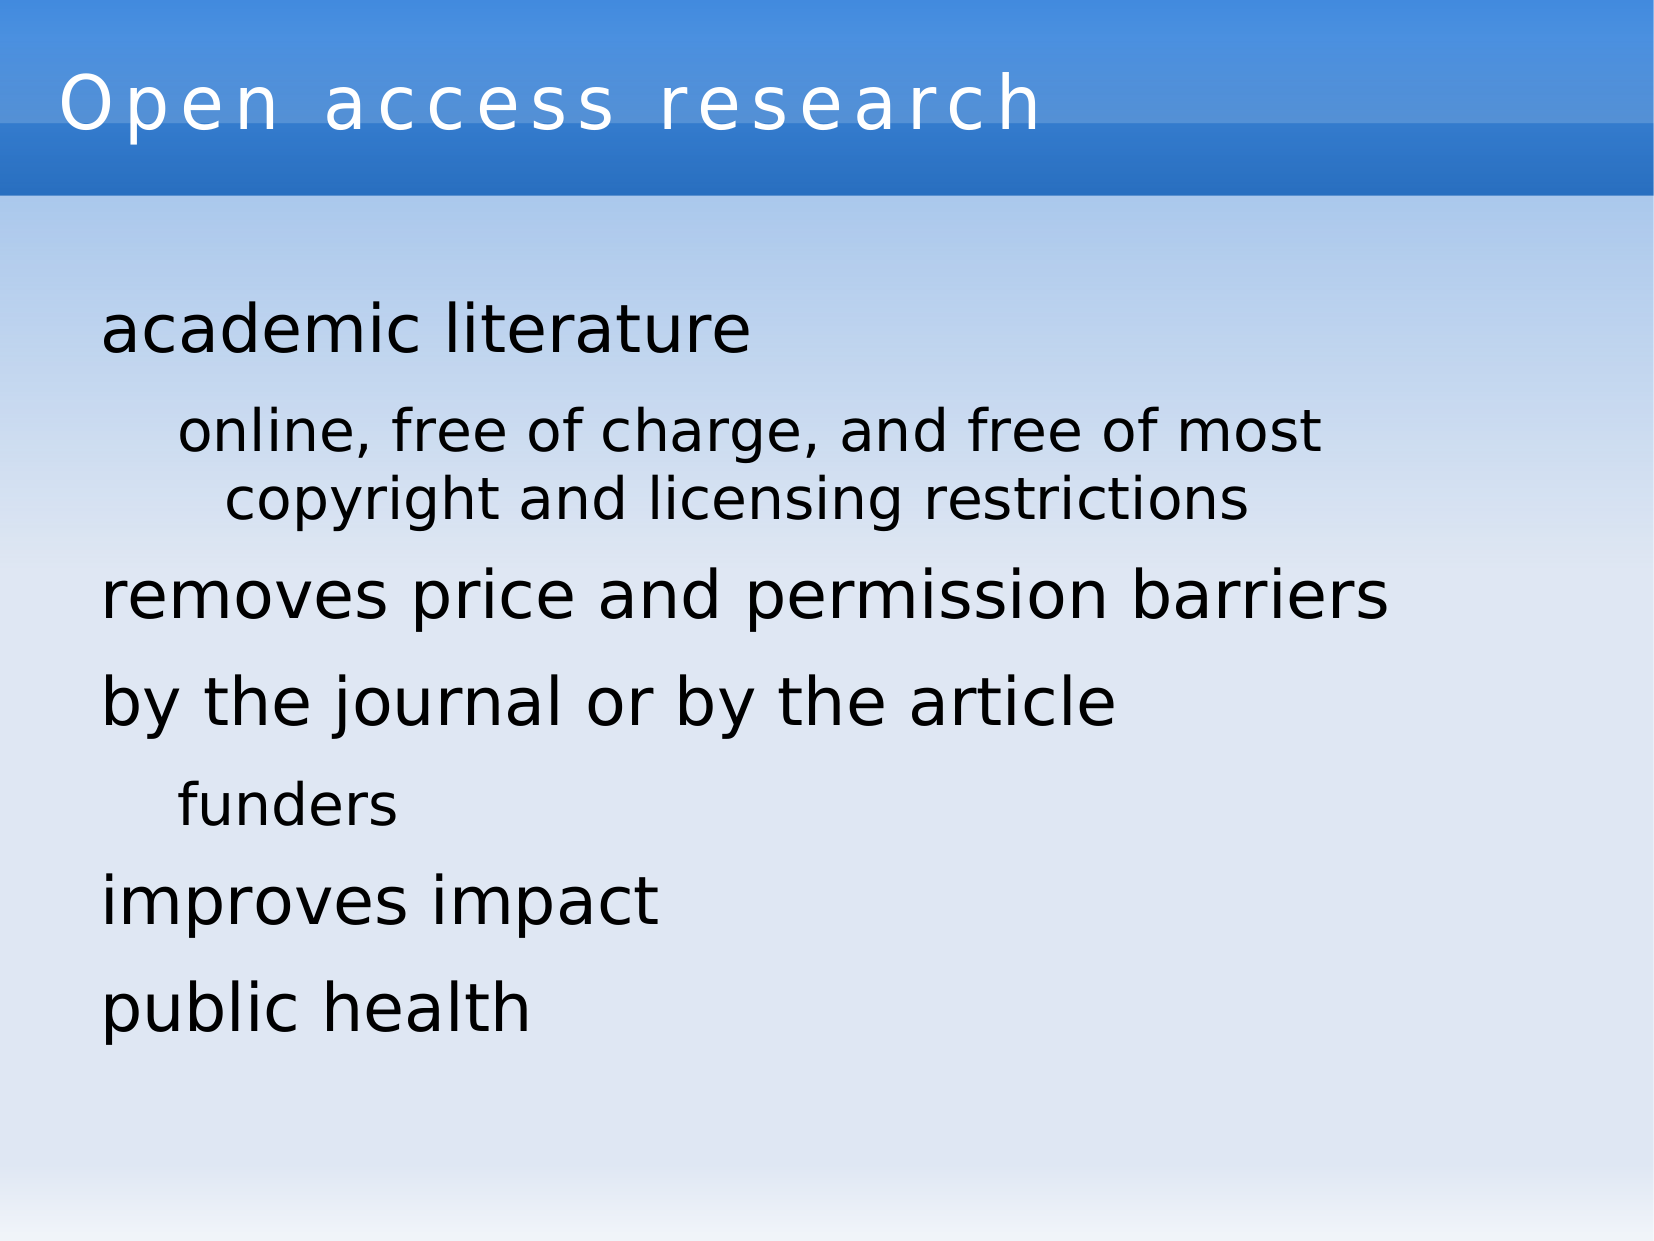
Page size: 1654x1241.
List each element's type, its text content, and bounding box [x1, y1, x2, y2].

title Open access research [59, 29, 1270, 178]
list academic literature online, free of charge, and free of most copyright and licensing restrictions removes price and permission barriers by the journal or by the article funders improves impact public health [82, 290, 1571, 1109]
picture [0, 0, 1654, 1241]
